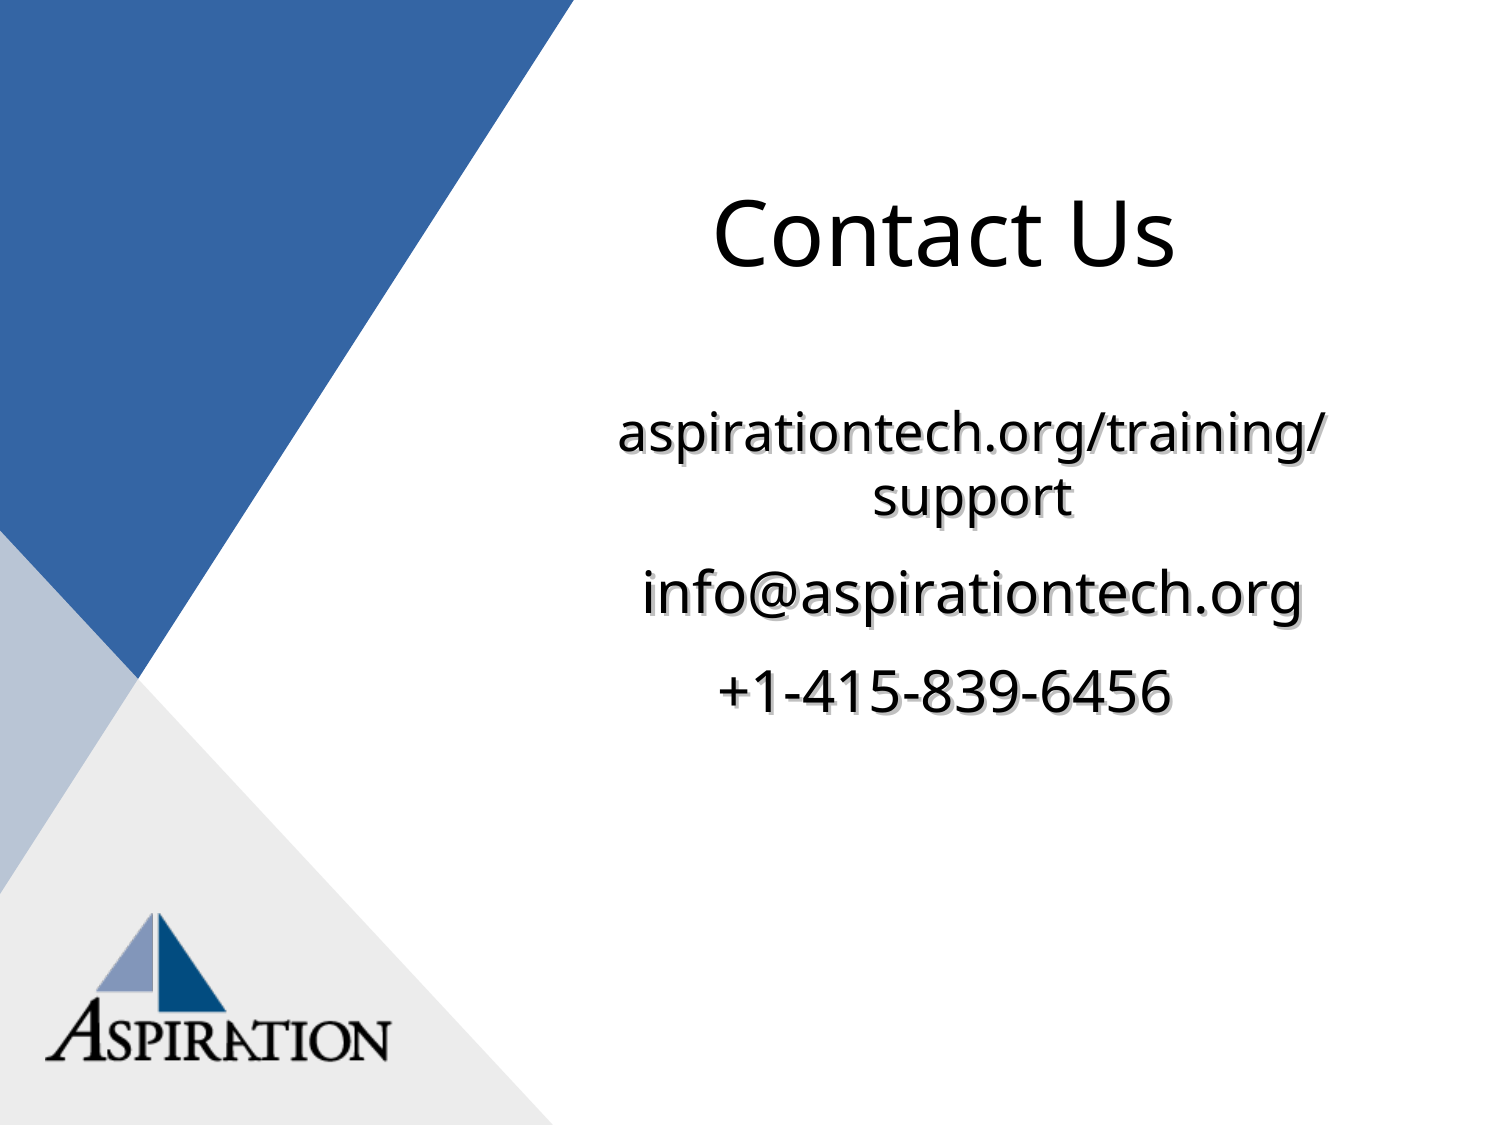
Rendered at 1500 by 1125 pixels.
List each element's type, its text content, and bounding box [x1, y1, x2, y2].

title Contact Us [465, 139, 1425, 327]
picture [45, 913, 394, 1081]
list aspirationtech.org/training/support info@aspirationtech.org +1-415-839-6456 [465, 398, 1425, 751]
